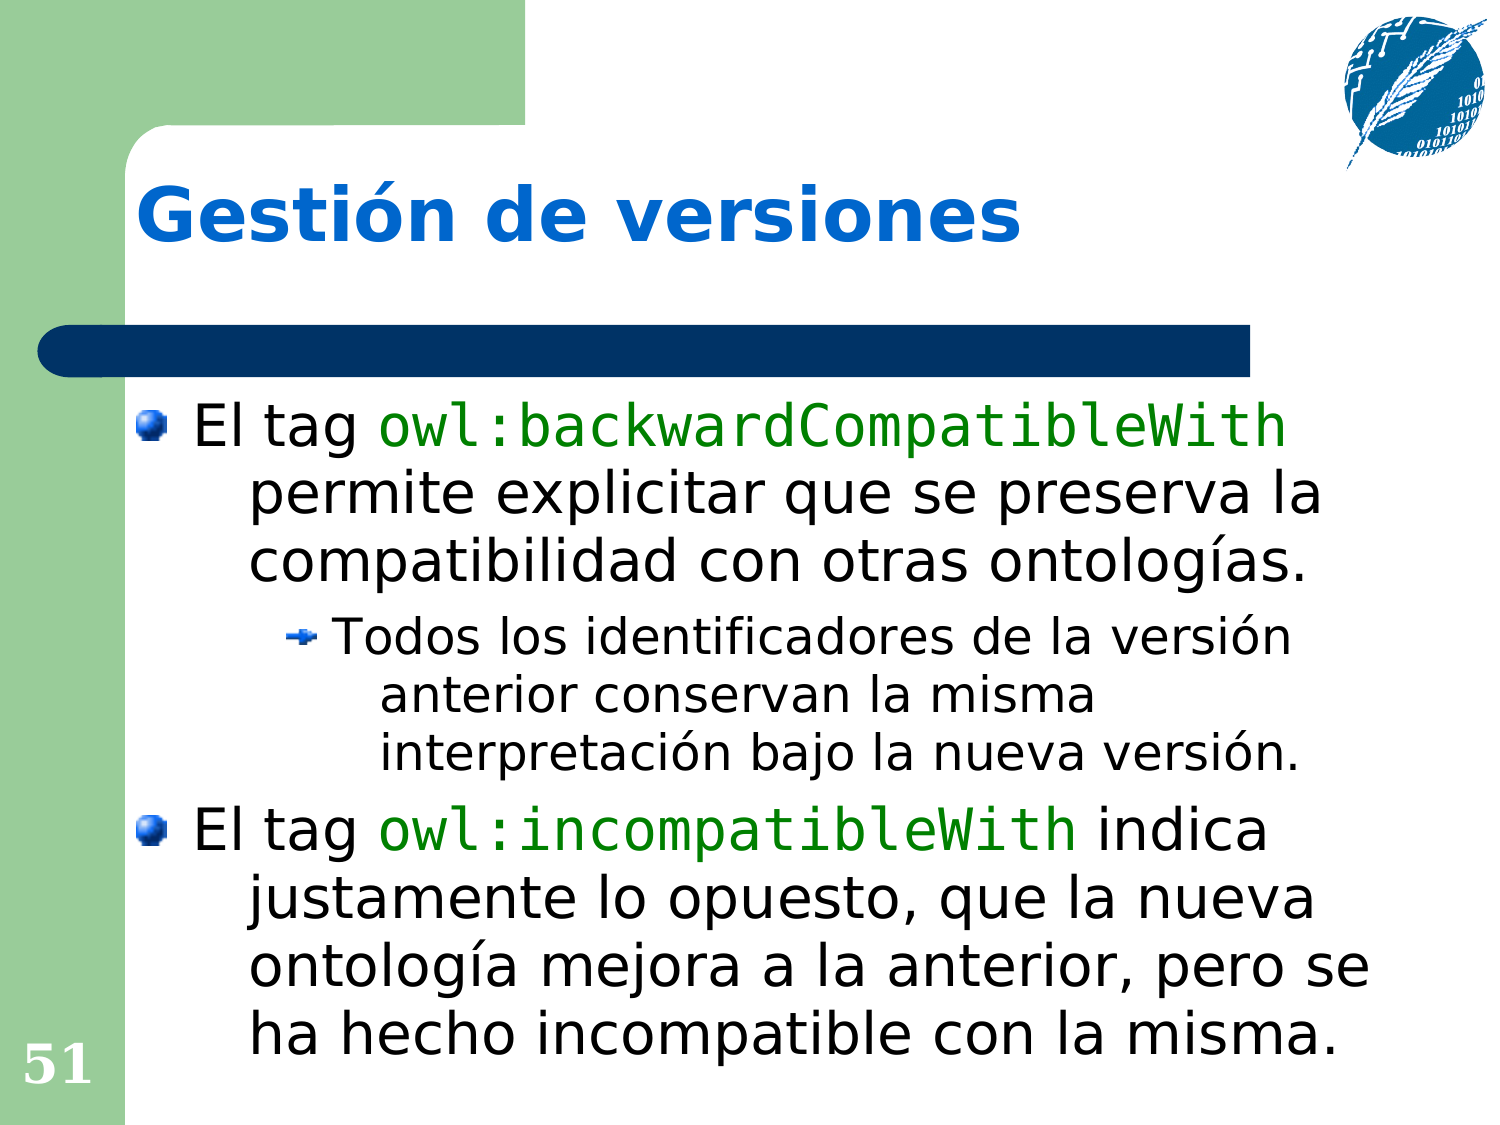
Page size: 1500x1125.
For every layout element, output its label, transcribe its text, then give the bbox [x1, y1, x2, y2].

picture [1427, 138, 1431, 148]
title Gestión de versiones [135, 135, 1412, 301]
picture [1433, 139, 1440, 147]
list El tag owl:backwardCompatibleWith permite explicitar que se preserva la compatibilidad con otras ontologías. Todos los identificadores de la versión anterior conservan la misma interpretación bajo la nueva versión. El tag owl:incompatibleWith indica justamente lo opuesto, que la nueva ontología mejora a la anterior, pero se ha hecho incompatible con la misma. [136, 392, 1399, 1124]
picture [1341, 15, 1487, 172]
picture [1416, 140, 1425, 149]
picture [1436, 127, 1450, 136]
